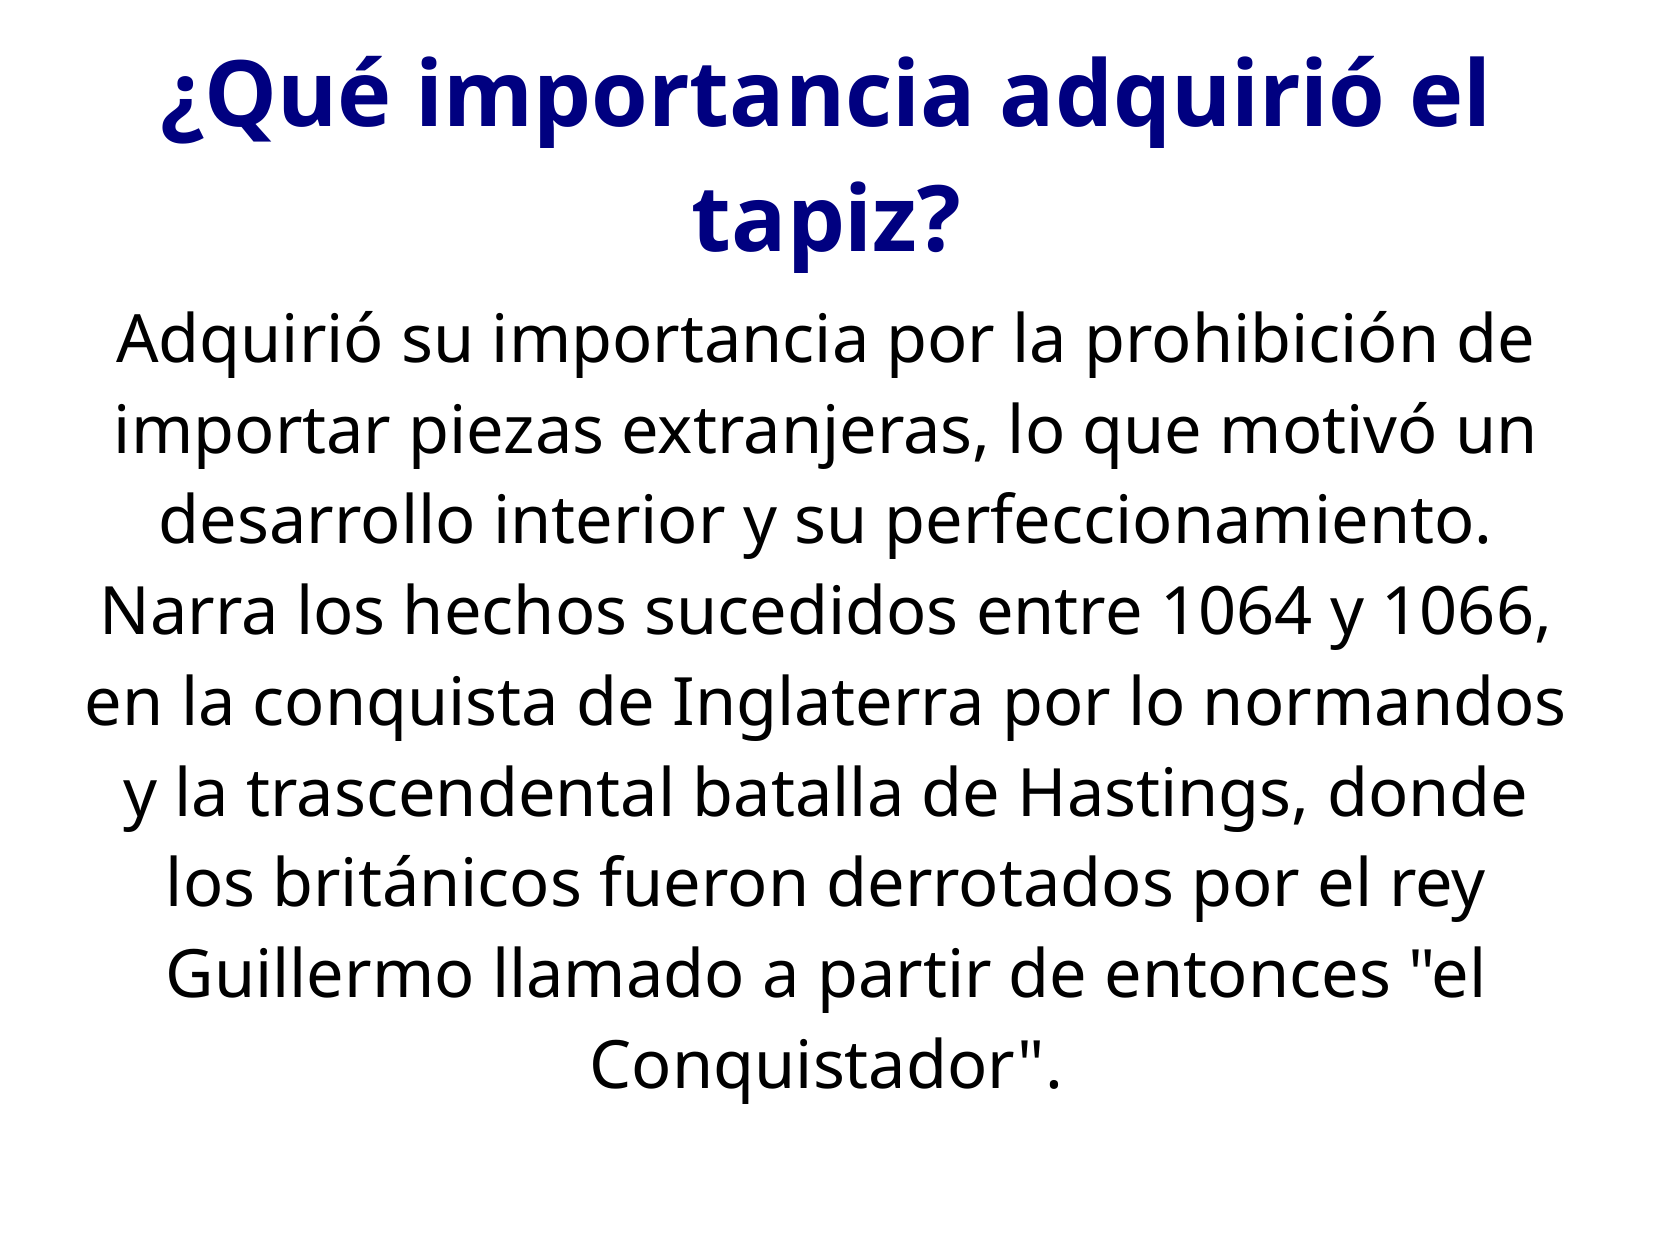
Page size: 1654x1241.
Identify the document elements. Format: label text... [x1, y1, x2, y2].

subtitle Adquirió su importancia por la prohibición de importar piezas extranjeras, lo que motivó un desarrollo interior y su perfeccionamiento. Narra los hechos sucedidos entre 1064 y 1066, en la conquista de Inglaterra por lo normandos y la trascendental batalla de Hastings, donde los británicos fueron derrotados por el rey Guillermo llamado a partir de entonces "el Conquistador". [82, 280, 1571, 1119]
title ¿Qué importancia adquirió el tapiz? [82, 25, 1571, 280]
